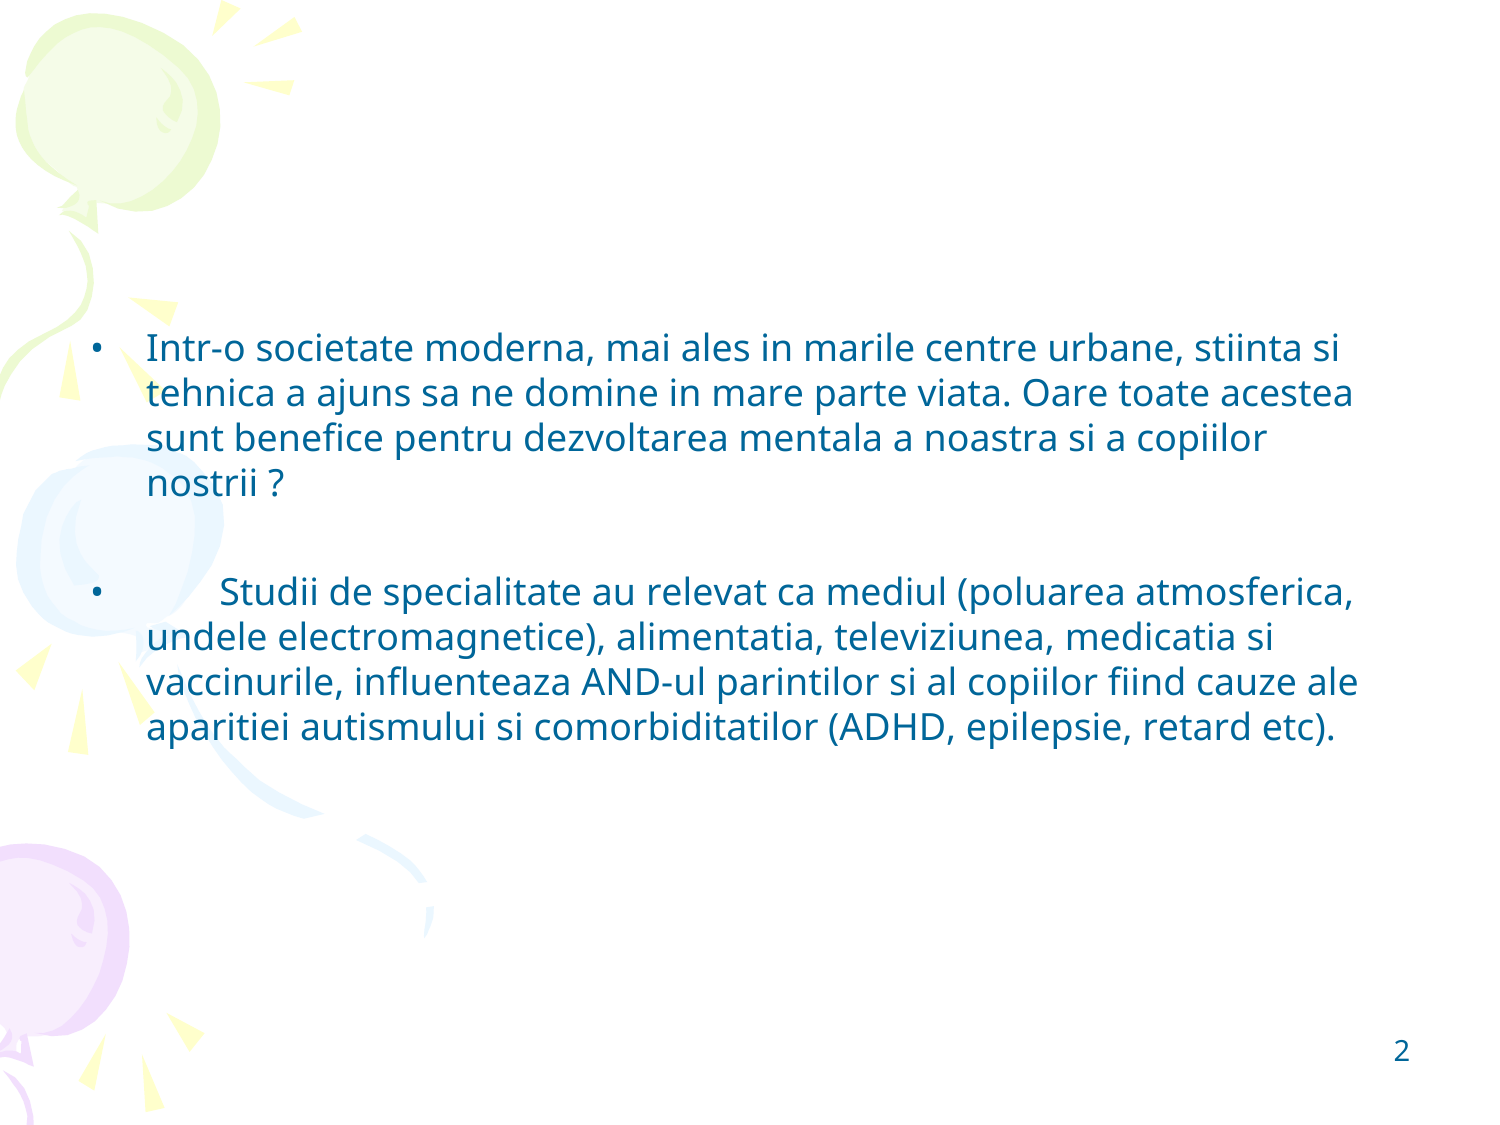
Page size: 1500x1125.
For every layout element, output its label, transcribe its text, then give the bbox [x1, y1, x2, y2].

text_box Intr-o societate moderna, mai ales in marile centre urbane, stiinta si tehnica a ajuns sa ne domine in mare parte viata. Oare toate acestea sunt benefice pentru dezvoltarea mentala a noastra si a copiilor nostrii ? Studii de specialitate au relevat ca mediul (poluarea atmosferica, undele electromagnetice), alimentatia, televiziunea, medicatia si vaccinurile, influenteaza AND-ul parintilor si al copiilor fiind cauze ale aparitiei autismului si comorbiditatilor (ADHD, epilepsie, retard etc). [75, 262, 1426, 994]
text_box <number> [1074, 1024, 1426, 1100]
